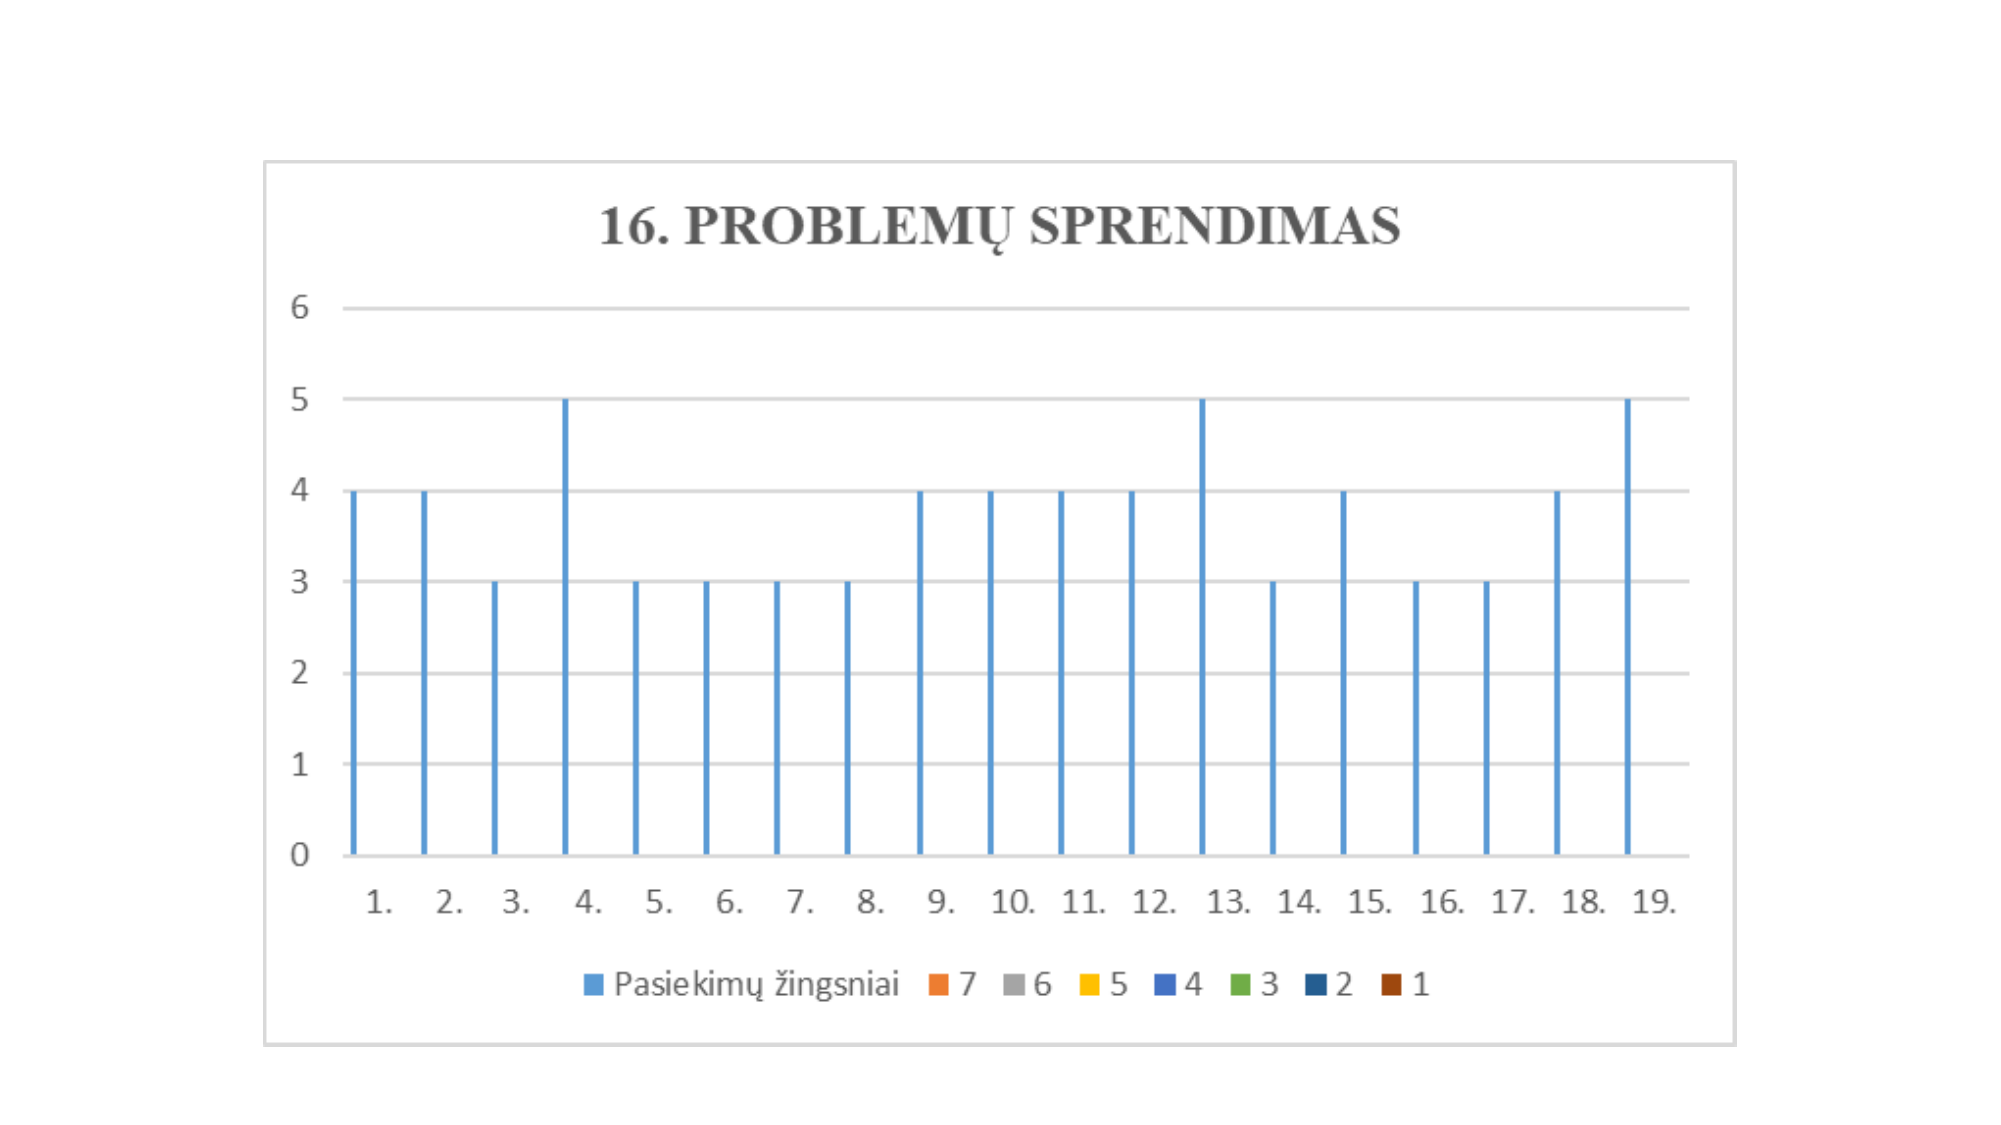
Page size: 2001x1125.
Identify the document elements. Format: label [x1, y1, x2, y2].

picture [263, 160, 1737, 1047]
